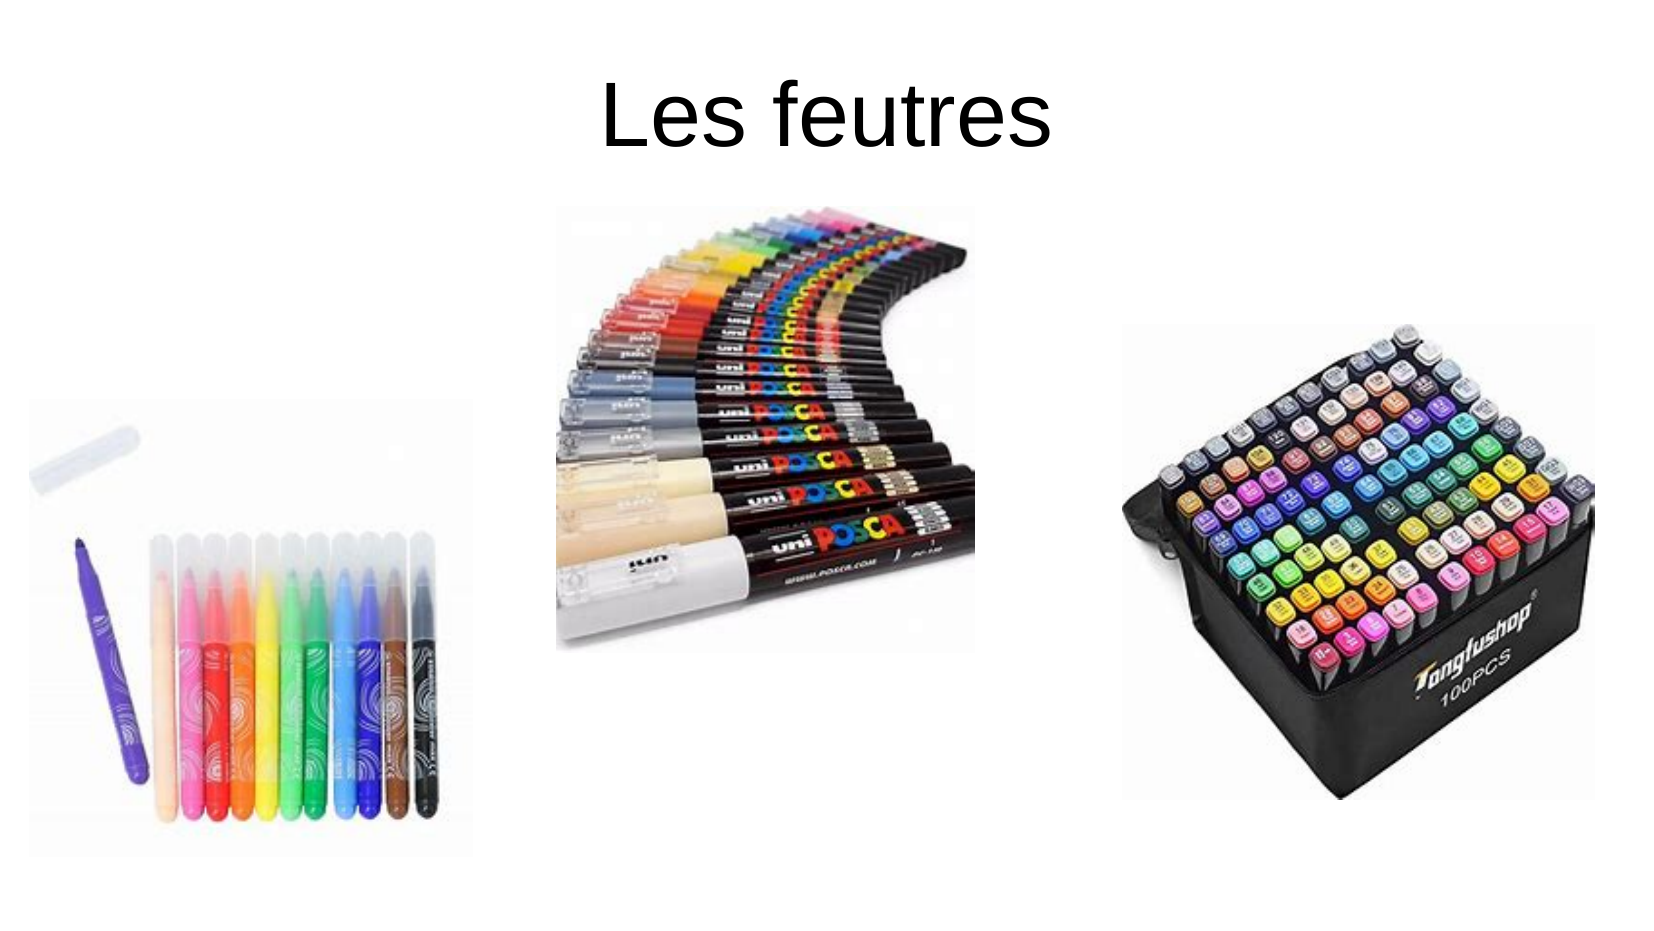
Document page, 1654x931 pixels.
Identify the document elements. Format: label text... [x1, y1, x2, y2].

picture [29, 399, 473, 857]
title Les feutres [82, 37, 1571, 193]
picture [556, 206, 975, 653]
picture [1122, 324, 1595, 800]
